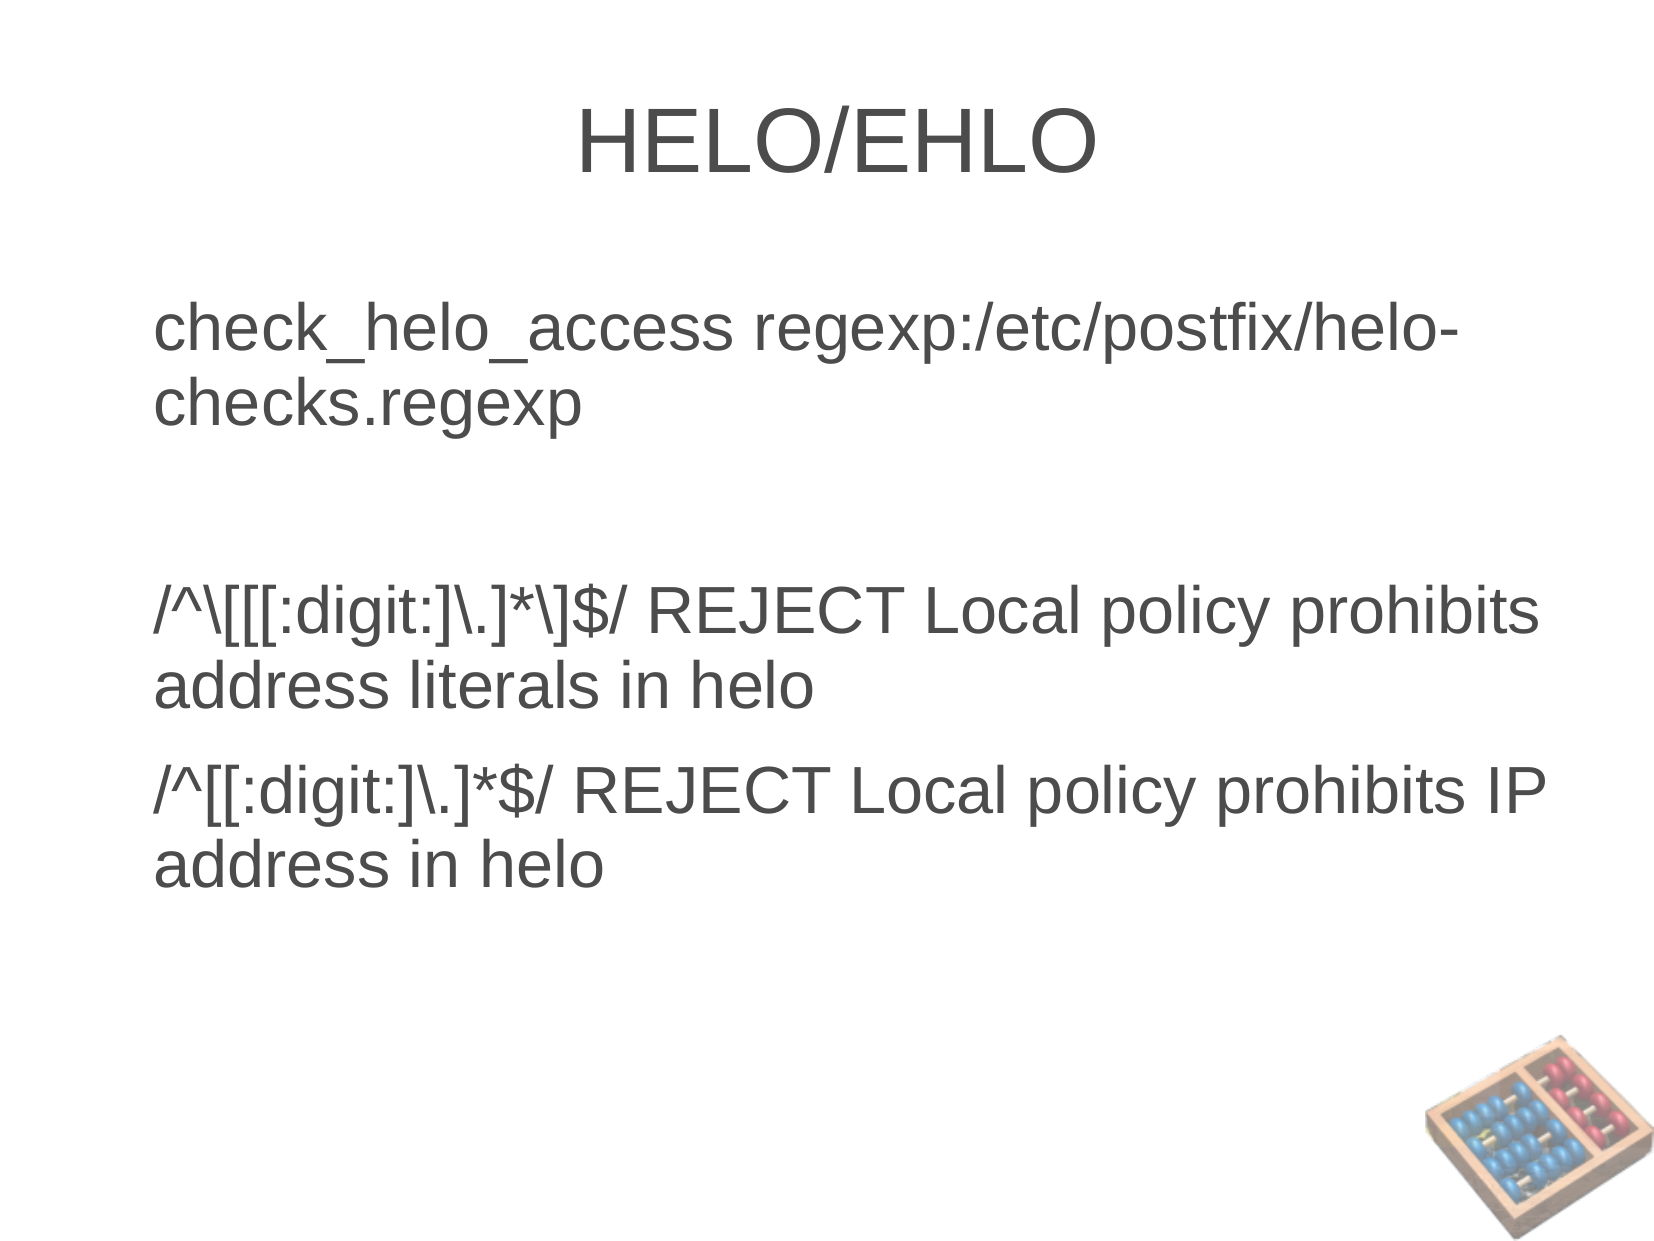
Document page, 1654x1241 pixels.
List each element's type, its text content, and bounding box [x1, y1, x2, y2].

title HELO/EHLO [75, 44, 1601, 238]
list check_helo_access regexp:/etc/postfix/helo-checks.regexp /^\[[[:digit:]\.]*\]$/ REJECT Local policy prohibits address literals in helo /^[[:digit:]\.]*$/ REJECT Local policy prohibits IP address in helo [82, 290, 1571, 1109]
